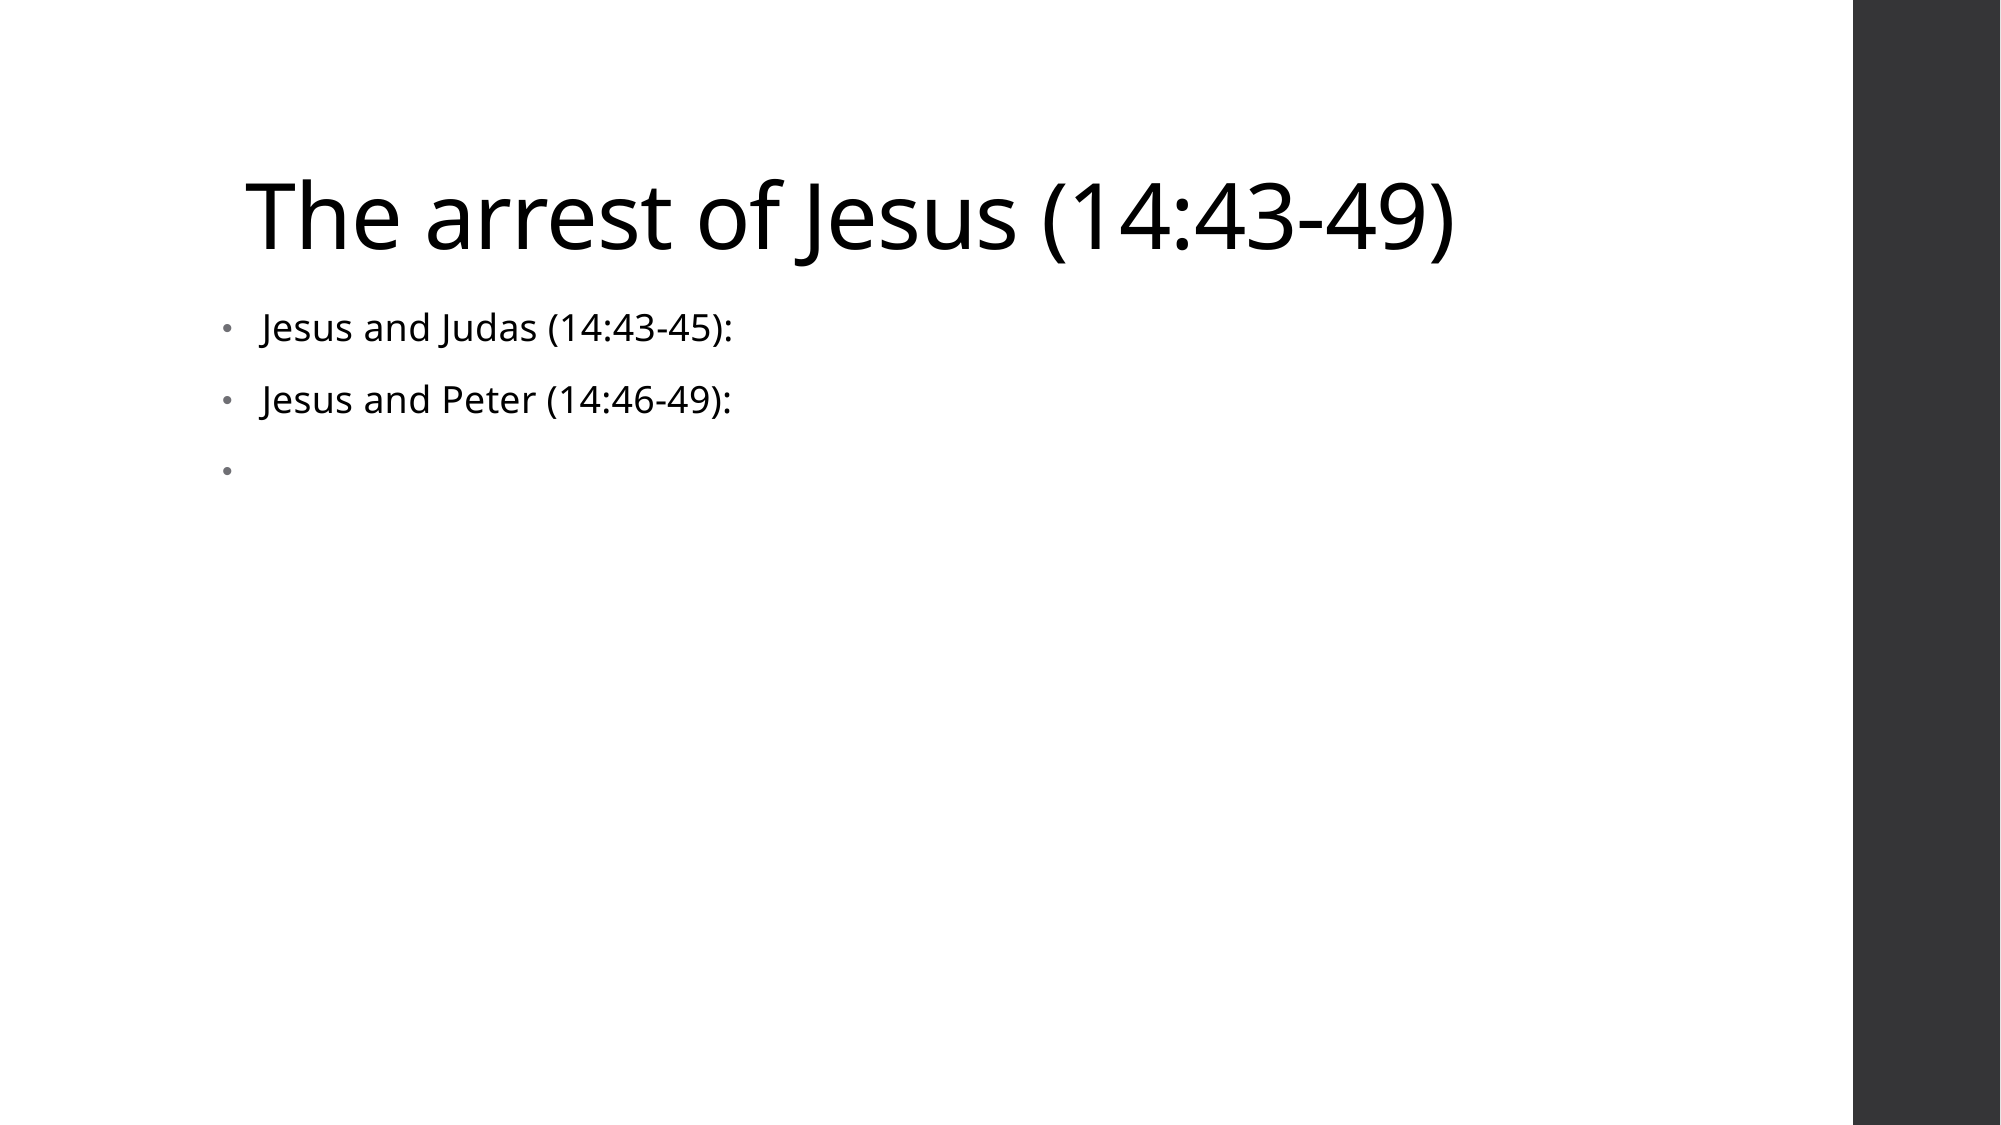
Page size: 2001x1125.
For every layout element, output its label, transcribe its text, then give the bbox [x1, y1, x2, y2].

list Jesus and Judas (14:43-45): Jesus and Peter (14:46-49): [206, 299, 1617, 1014]
title The arrest of Jesus (14:43-49) [206, 60, 1797, 278]
